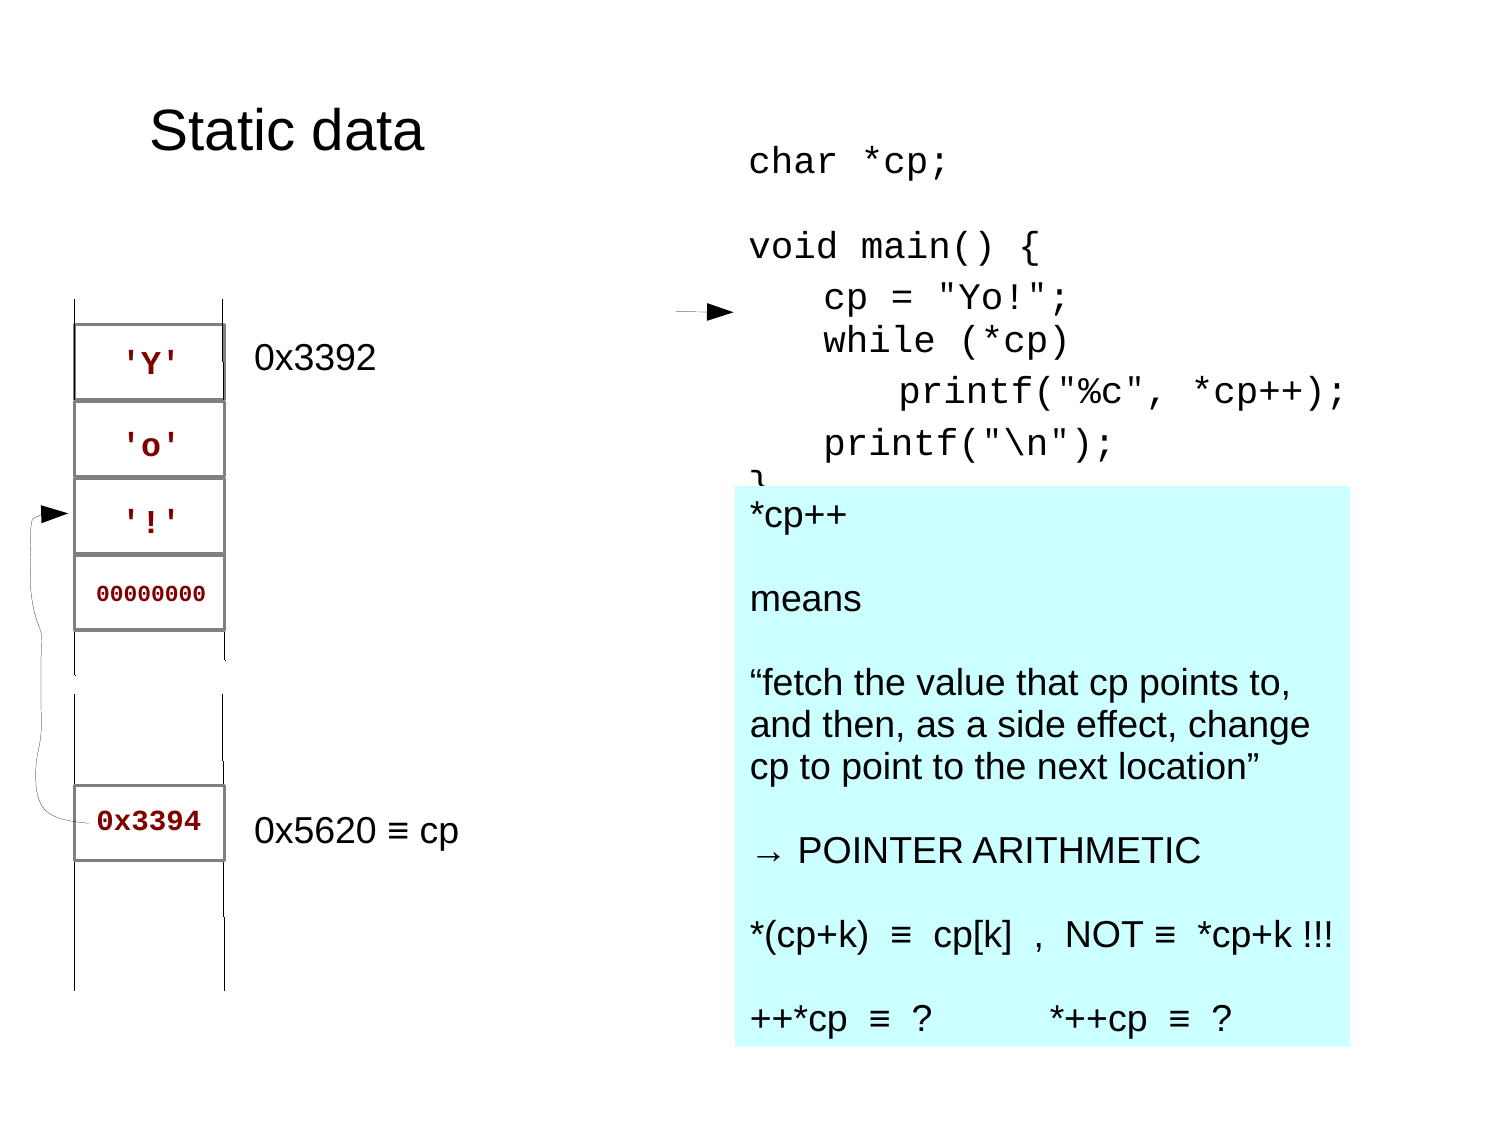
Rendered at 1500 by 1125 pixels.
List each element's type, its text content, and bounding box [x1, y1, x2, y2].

text_box 'o' [77, 421, 225, 470]
text_box 0x3394 [74, 798, 223, 851]
text_box 0x3392 [239, 329, 705, 389]
text_box Static data [135, 90, 1156, 235]
text_box *cp++ means “fetch the value that cp points to, and then, as a side effect, change cp to point to the next location” → POINTER ARITHMETIC *(cp+k) ≡ cp[k] , NOT ≡ *cp+k !!! ++*cp ≡ ? *++cp ≡ ? [735, 486, 1351, 1047]
text_box 'Y' [77, 339, 225, 388]
text_box '!' [77, 498, 225, 547]
text_box 00000000 [77, 575, 225, 619]
text_box char *cp; void main() { cp = "Yo!"; while (*cp) printf("%c", *cp++); printf("\n"); } [733, 135, 1454, 450]
text_box 0x5620 ≡ cp [239, 801, 705, 862]
